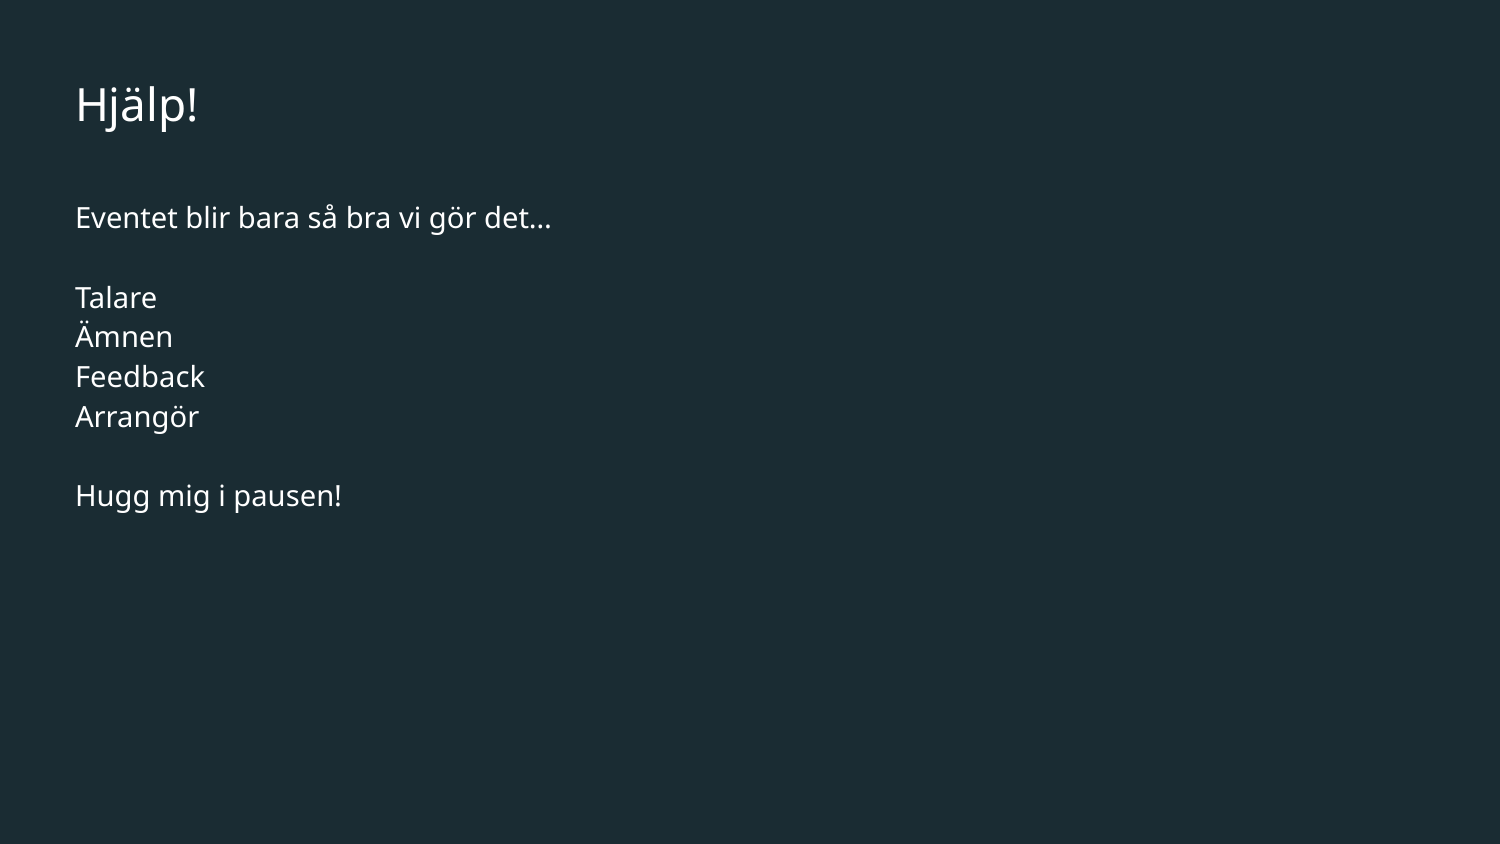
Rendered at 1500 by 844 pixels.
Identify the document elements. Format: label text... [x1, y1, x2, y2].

list Eventet blir bara så bra vi gör det… Talare Ämnen Feedback Arrangör Hugg mig i pausen! [75, 197, 1425, 687]
title Hjälp! [75, 33, 1425, 175]
